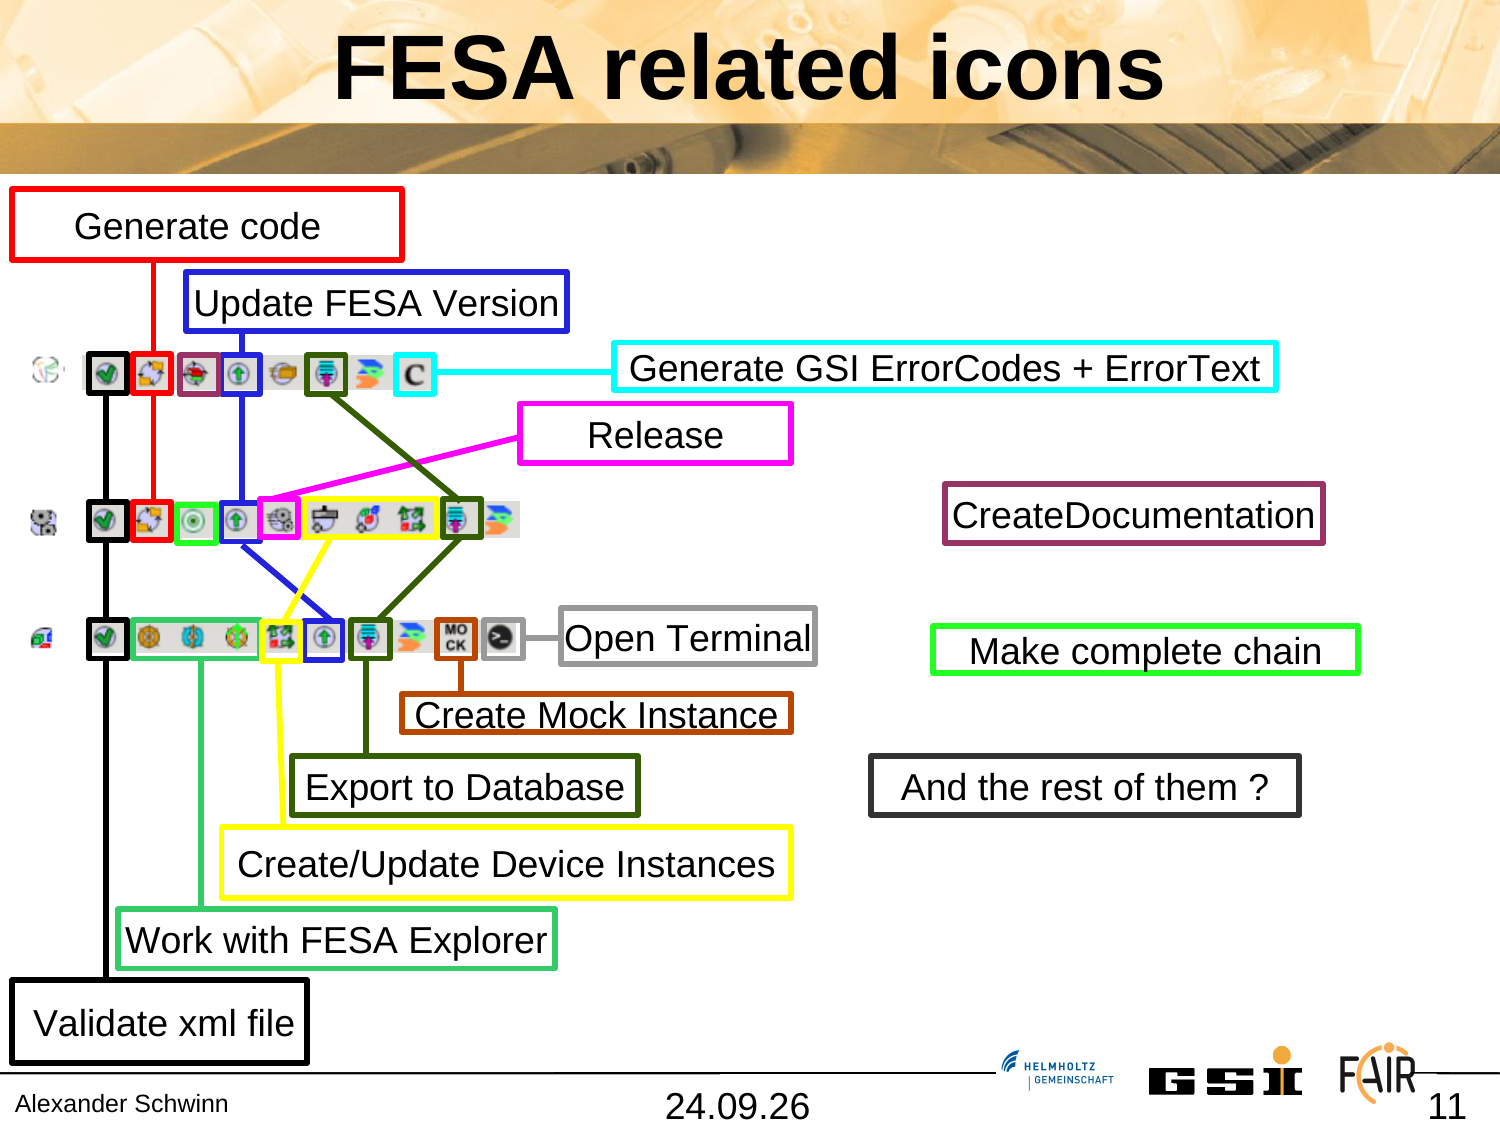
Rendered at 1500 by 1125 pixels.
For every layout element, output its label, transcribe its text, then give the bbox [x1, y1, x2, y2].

text_box Make complete chain [933, 625, 1359, 674]
picture [354, 623, 387, 653]
picture [1149, 1046, 1302, 1095]
picture [183, 358, 216, 390]
picture [263, 502, 295, 534]
picture [92, 357, 124, 390]
picture [82, 355, 86, 390]
picture [487, 623, 516, 653]
text_box Update FESA Version [186, 271, 567, 331]
picture [1328, 1034, 1439, 1106]
picture [484, 501, 520, 538]
text_box Open Terminal [561, 608, 815, 665]
picture [136, 357, 168, 390]
picture [136, 505, 168, 537]
picture [263, 355, 304, 390]
picture [393, 620, 434, 653]
picture [92, 623, 124, 653]
text_box Generate code [59, 194, 337, 255]
picture [399, 358, 431, 390]
title FESA related icons [0, 0, 1500, 126]
picture [224, 358, 257, 390]
text_box Create/Update Device Instances [221, 826, 792, 898]
picture [440, 623, 472, 653]
text_box And the rest of them ? [871, 755, 1300, 815]
picture [996, 1046, 1121, 1095]
text_box Validate xml file [18, 991, 304, 1052]
picture [0, 126, 1500, 175]
text_box Export to Database [292, 755, 638, 815]
picture [25, 354, 65, 386]
picture [136, 623, 257, 653]
picture [23, 507, 60, 540]
picture [307, 624, 340, 653]
picture [92, 505, 124, 537]
picture [310, 358, 343, 390]
picture [17, 620, 57, 653]
text_box CreateDocumentation [944, 484, 1323, 544]
text_box Work with FESA Explorer [118, 909, 556, 969]
picture [180, 508, 213, 538]
text_box Release [519, 403, 792, 463]
picture [307, 502, 434, 534]
picture [446, 502, 478, 534]
picture [224, 506, 257, 538]
text_box Generate GSI ErrorCodes + ErrorText [614, 342, 1276, 390]
text_box Create Mock Instance [401, 693, 792, 733]
picture [348, 355, 393, 390]
picture [265, 625, 298, 653]
